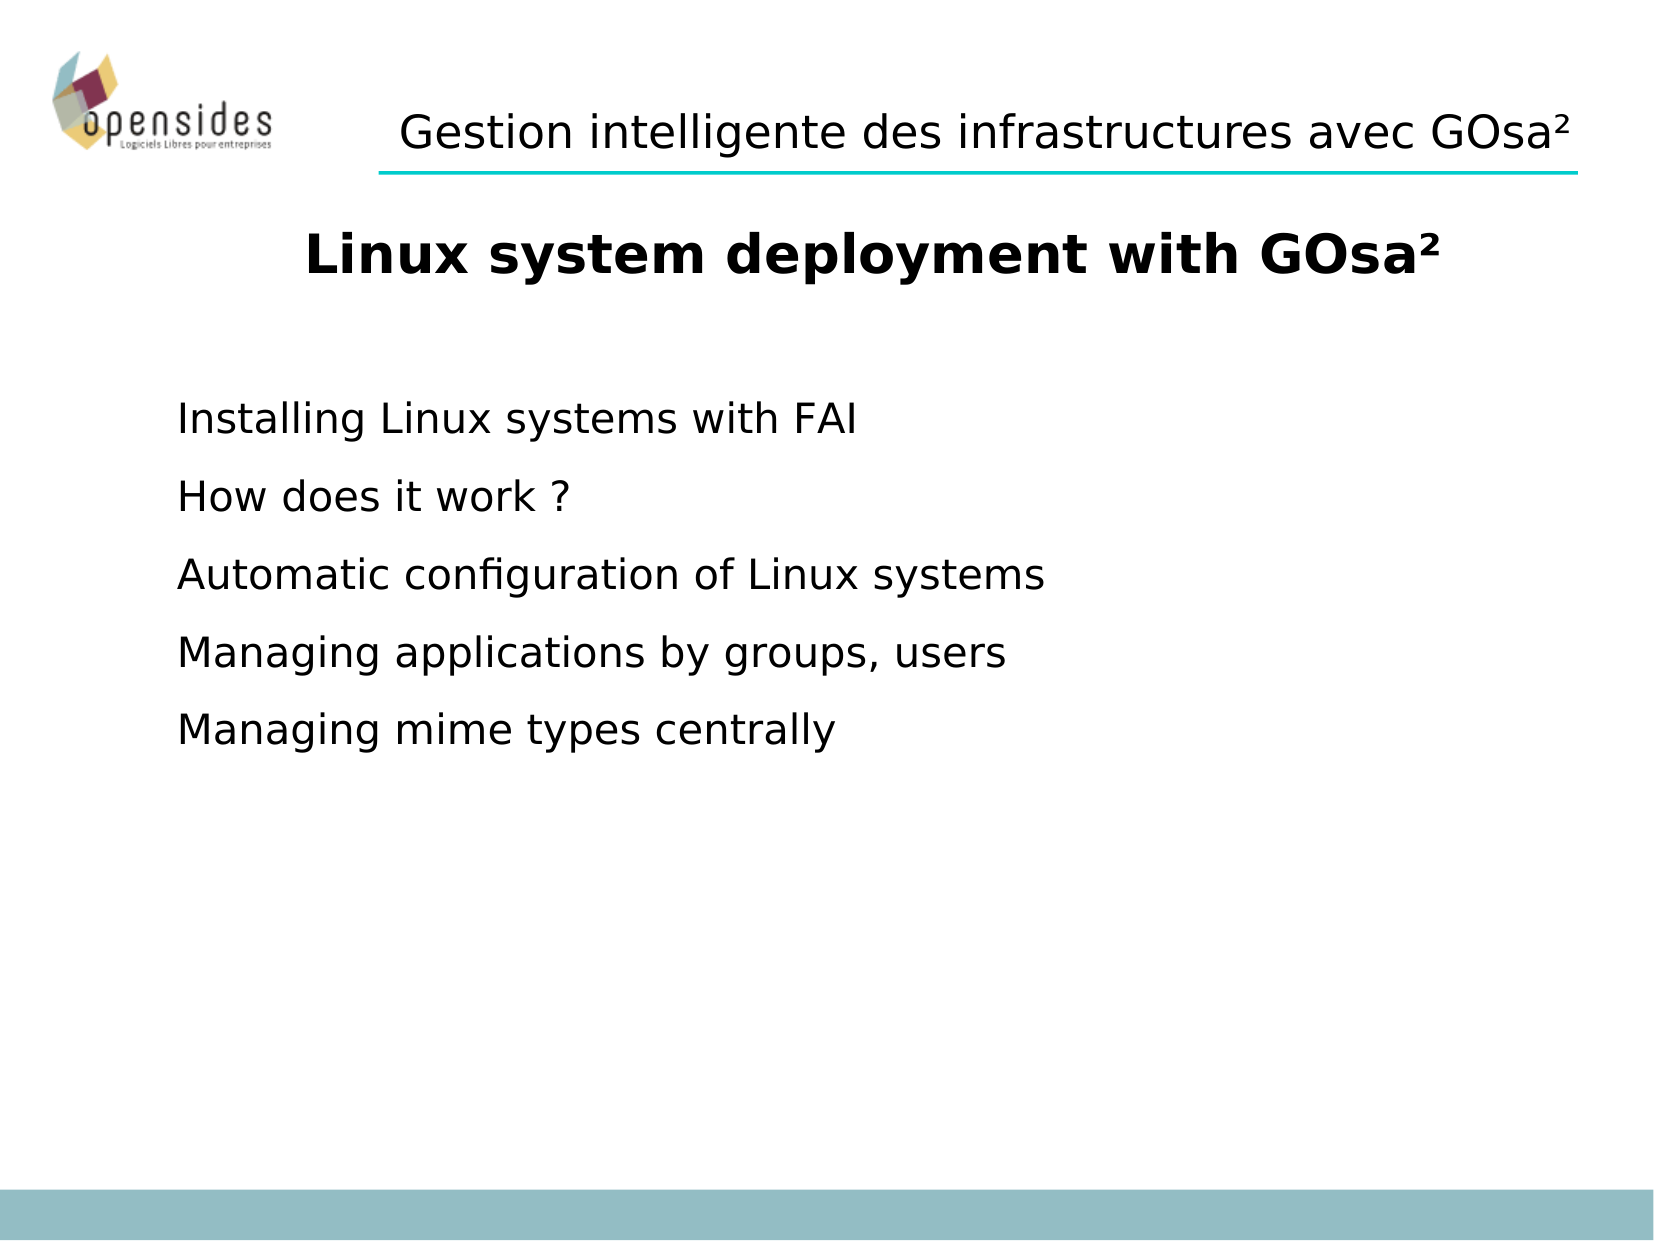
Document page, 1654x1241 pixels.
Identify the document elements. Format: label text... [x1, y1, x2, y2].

text_box [378, 171, 1578, 175]
text_box Gestion intelligente des infrastructures avec GOsa² [317, 98, 1654, 167]
picture [22, 30, 308, 187]
text_box [0, 1189, 1654, 1241]
list Linux system deployment with GOsa² Installing Linux systems with FAI How does it work ? Automatic configuration of Linux systems Managing applications by groups, users Managing mime types centrally [159, 223, 1572, 1134]
